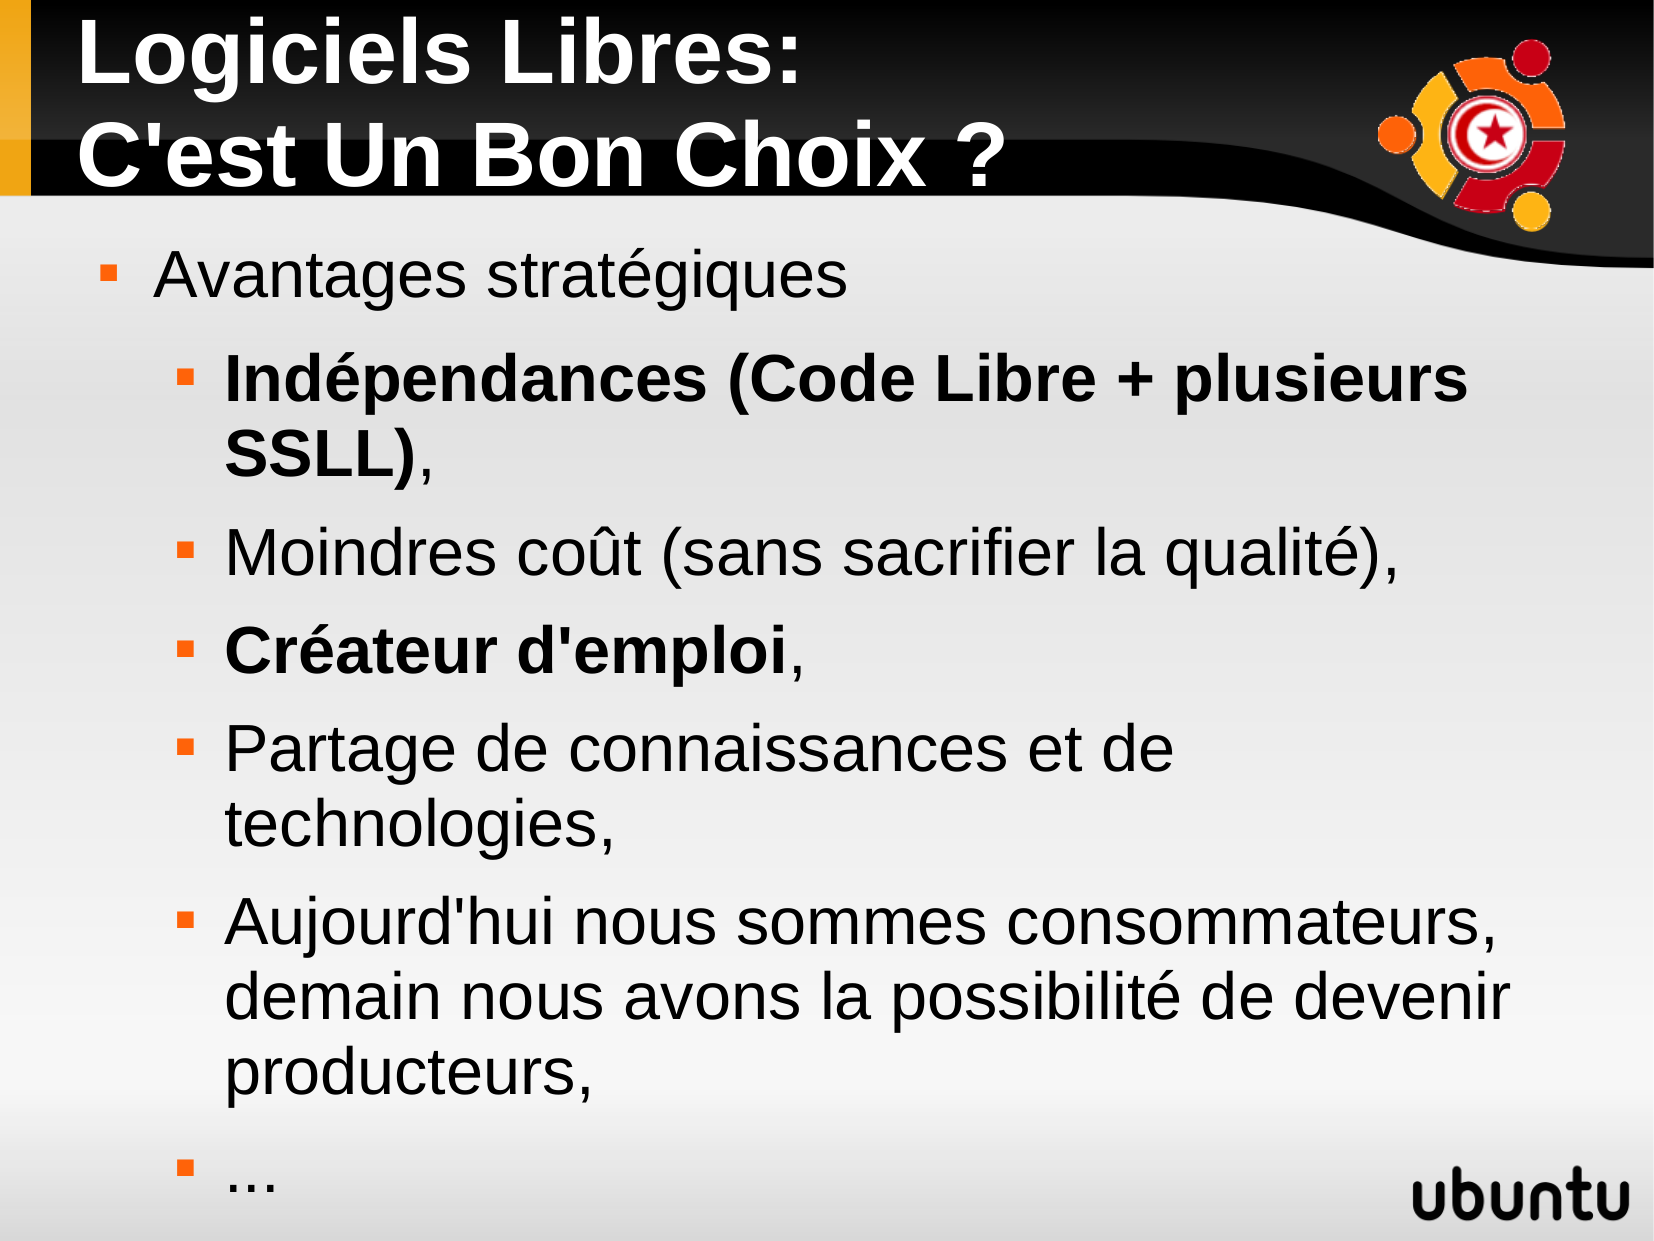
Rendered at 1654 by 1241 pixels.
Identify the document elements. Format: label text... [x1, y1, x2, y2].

picture [0, 0, 1654, 1241]
title Logiciels Libres: C'est Un Bon Choix ? [76, 1, 1565, 207]
list Avantages stratégiques Indépendances (Code Libre + plusieurs SSLL), Moindres coût (sans sacrifier la qualité), Créateur d'emploi, Partage de connaissances et de technologies, Aujourd'hui nous sommes consommateurs, demain nous avons la possibilité de devenir producteurs, ... [82, 237, 1571, 1208]
